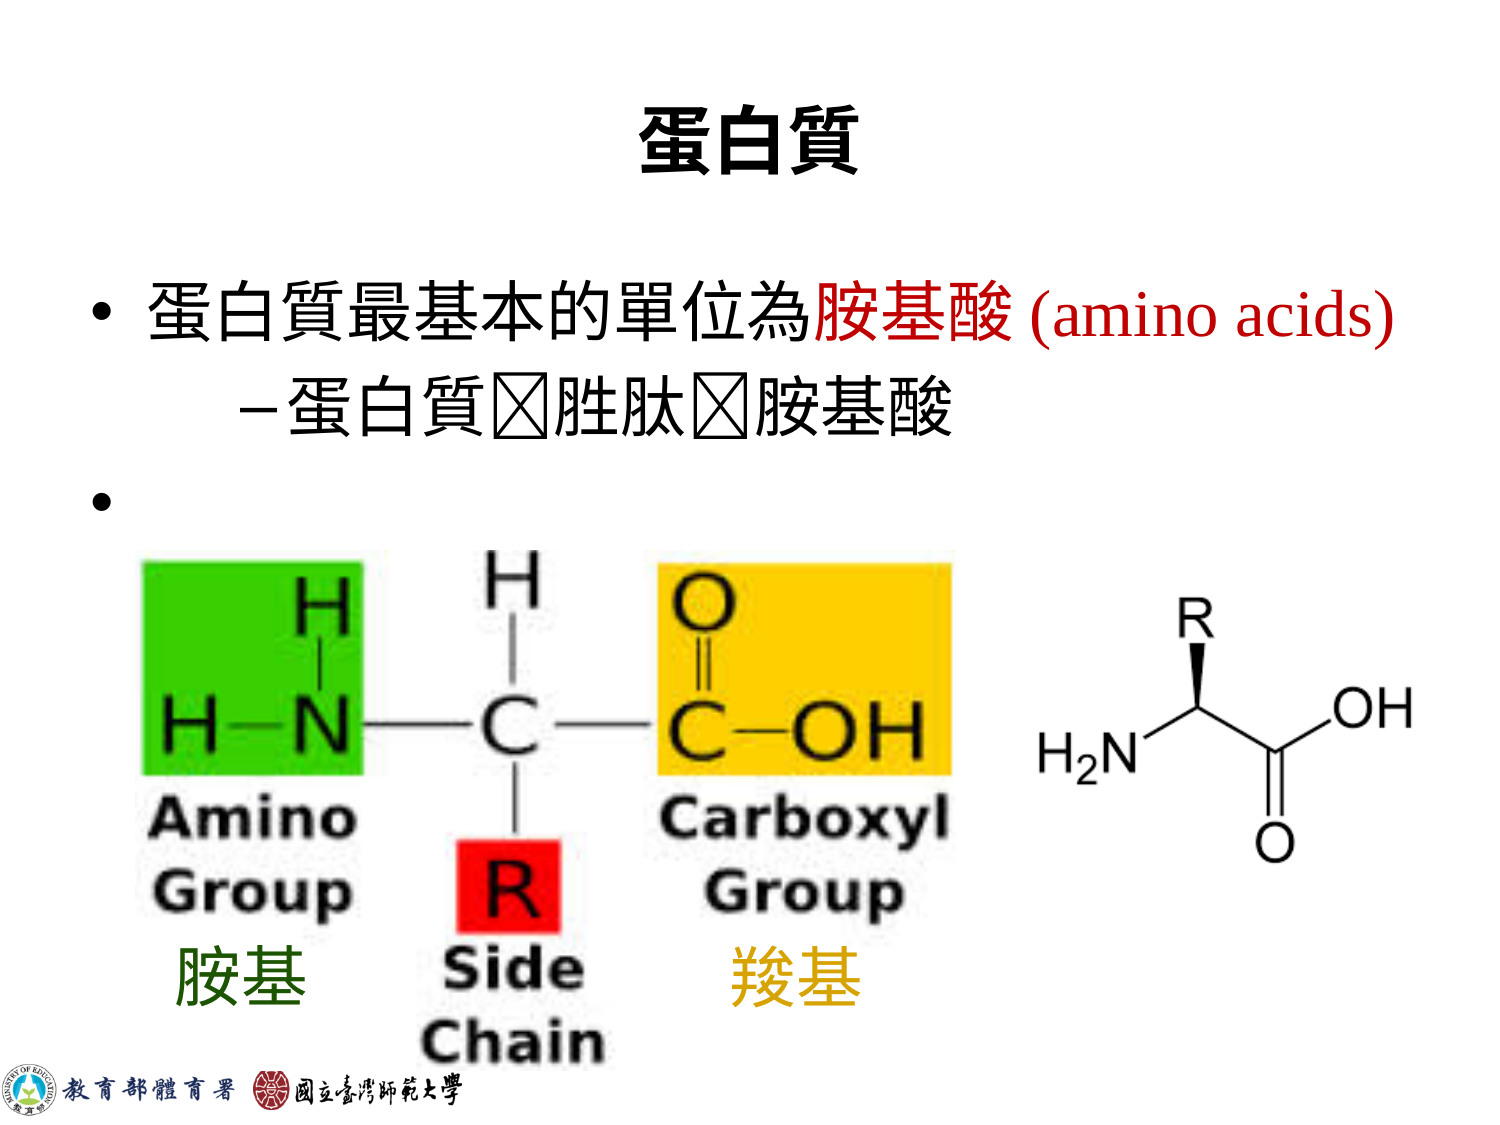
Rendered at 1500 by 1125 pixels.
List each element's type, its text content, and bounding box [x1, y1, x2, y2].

title 蛋白質 [75, 45, 1426, 233]
text_box 胺基 [159, 927, 325, 1024]
text_box 羧基 [715, 928, 880, 1025]
list 蛋白質最基本的單位為胺基酸(amino acids) 蛋白質胜肽胺基酸 [75, 262, 1426, 1005]
picture [135, 550, 967, 1071]
picture [1021, 579, 1430, 882]
